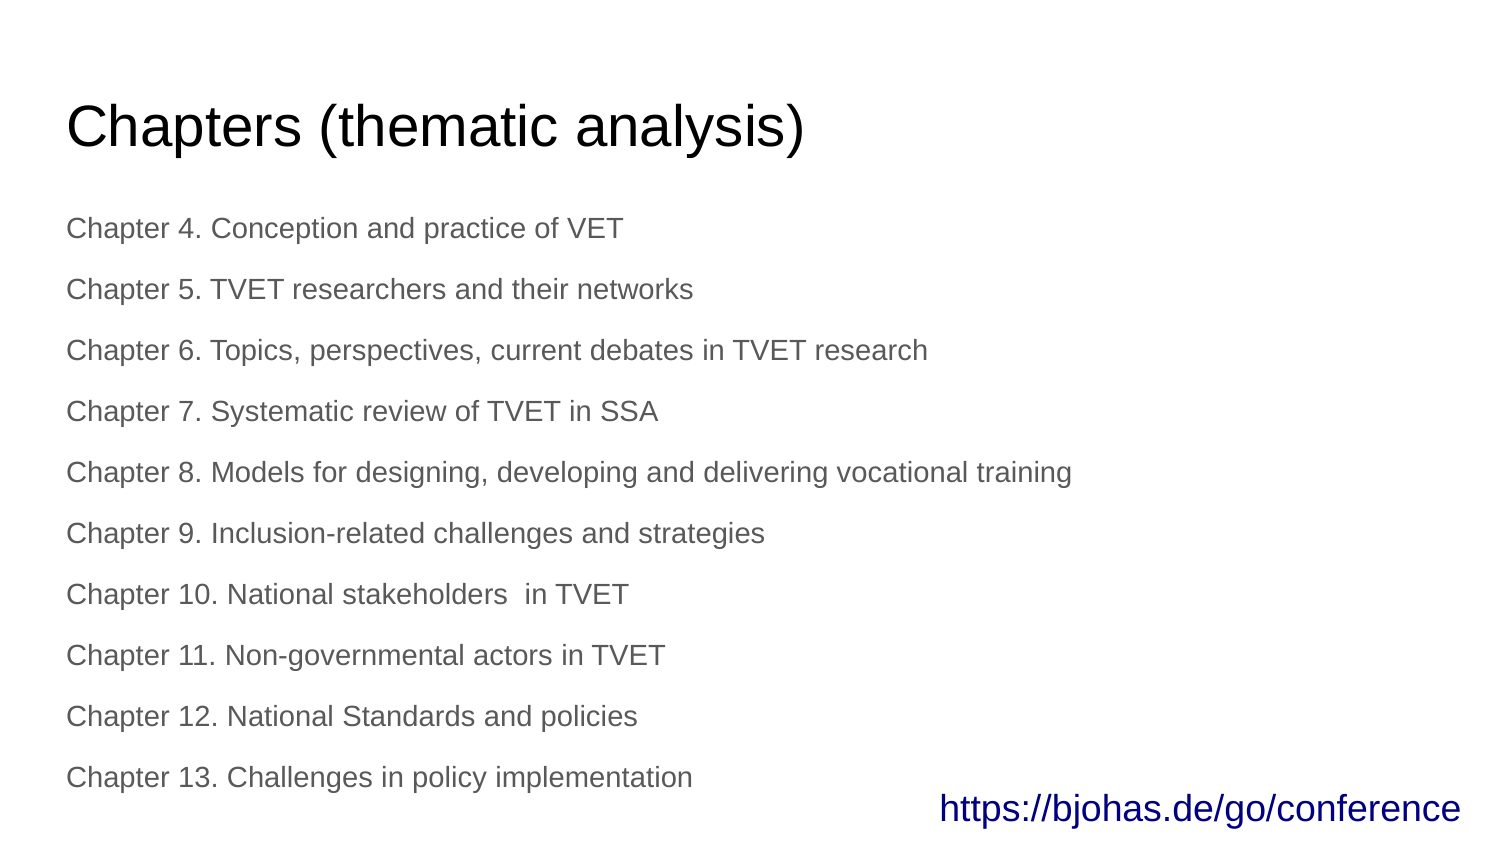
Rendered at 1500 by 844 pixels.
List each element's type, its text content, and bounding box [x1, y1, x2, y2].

list Chapter 4. Conception and practice of VET Chapter 5. TVET researchers and their networks Chapter 6. Topics, perspectives, current debates in TVET research Chapter 7. Systematic review of TVET in SSA Chapter 8. Models for designing, developing and delivering vocational training Chapter 9. Inclusion-related challenges and strategies Chapter 10. National stakeholders in TVET Chapter 11. Non-governmental actors in TVET Chapter 12. National Standards and policies Chapter 13. Challenges in policy implementation [51, 189, 1449, 750]
title Chapters (thematic analysis) [51, 72, 1449, 167]
